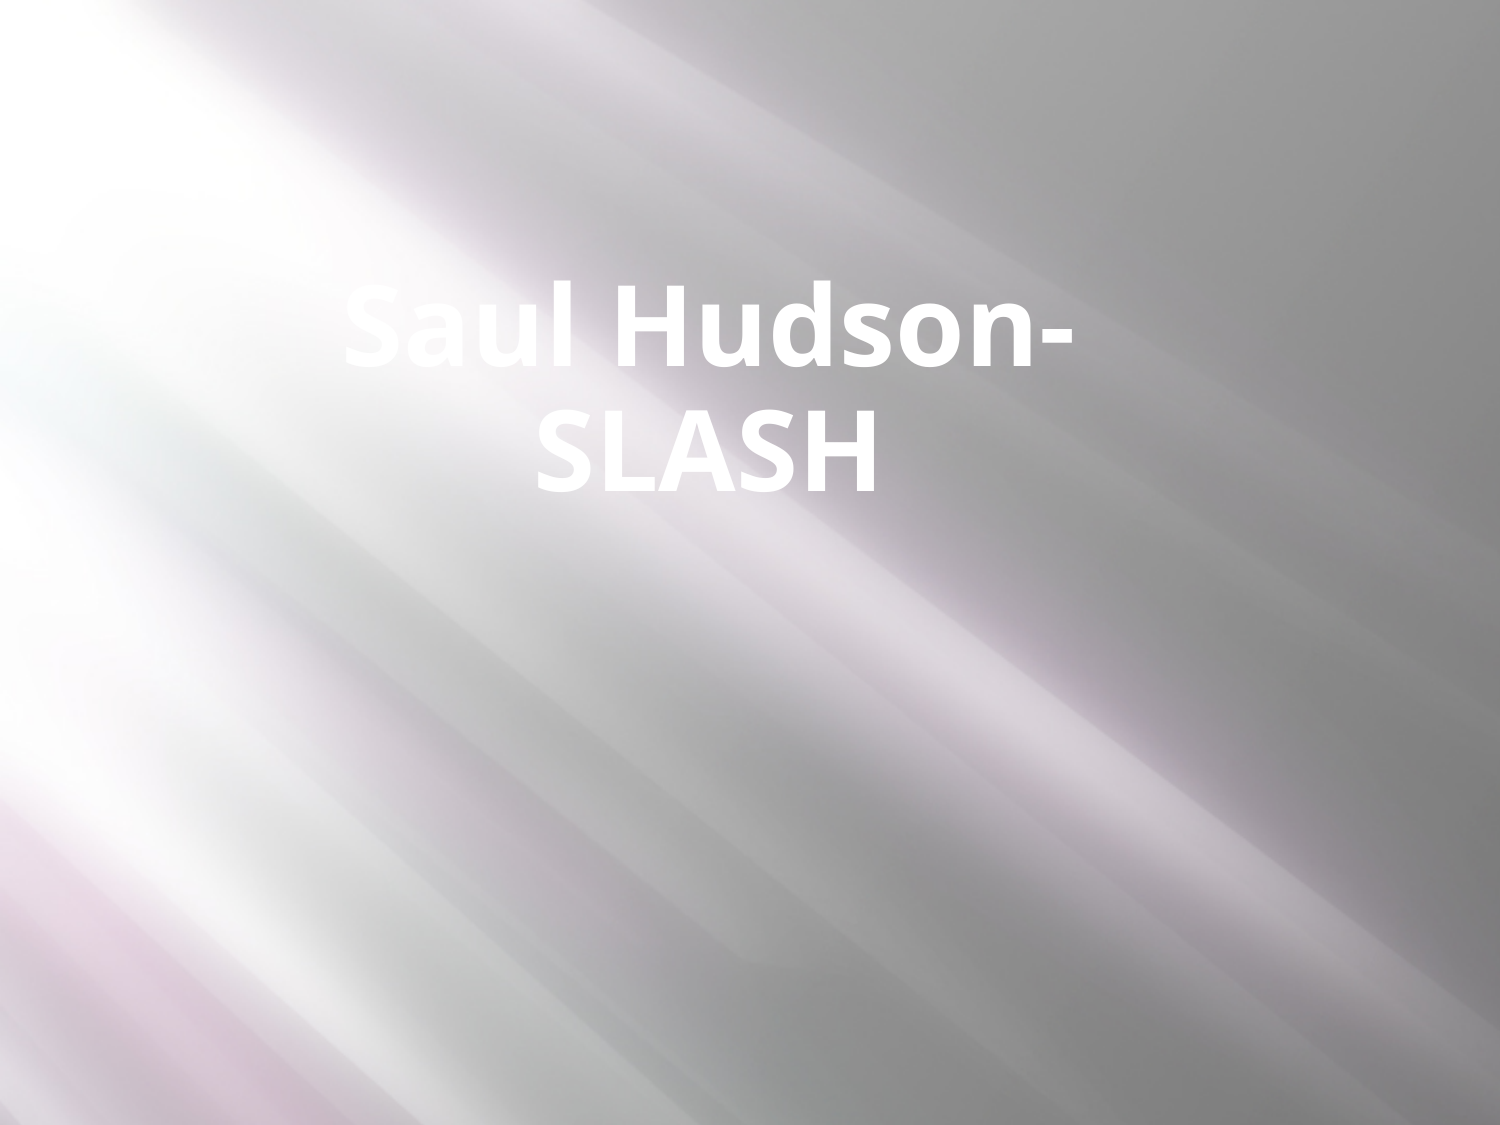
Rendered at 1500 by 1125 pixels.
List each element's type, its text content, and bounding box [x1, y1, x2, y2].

picture [0, 0, 1500, 1125]
text_box Saul Hudson- SLASH [116, 258, 1301, 546]
